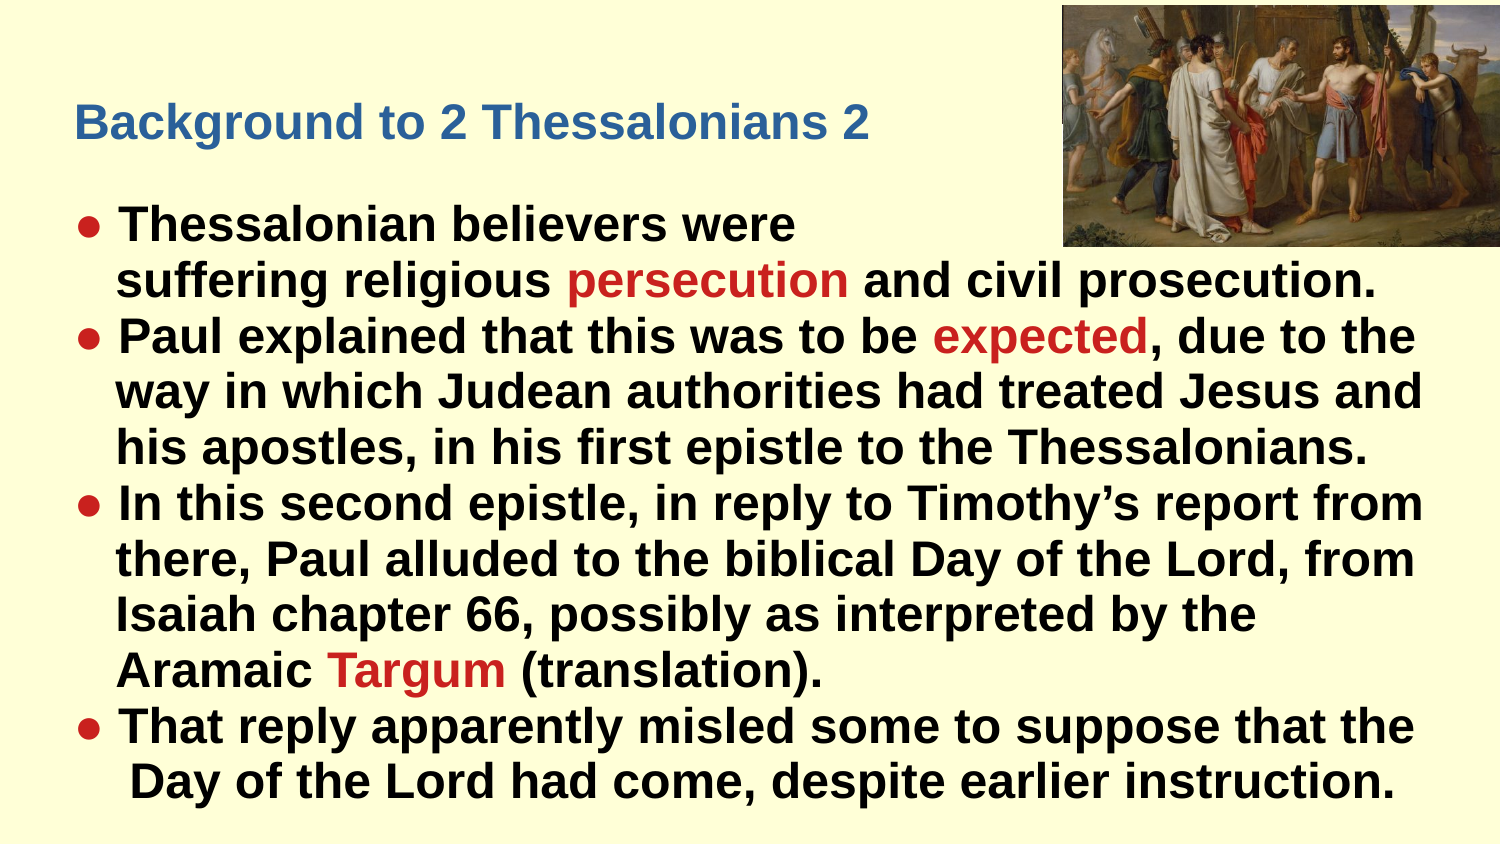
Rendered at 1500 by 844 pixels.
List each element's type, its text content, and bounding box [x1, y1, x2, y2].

picture [1062, 5, 1500, 247]
text_box Background to 2 Thessalonians 2 [59, 86, 1034, 178]
text_box ● Thessalonian believers were suffering religious persecution and civil prosecution. ● Paul explained that this was to be expected, due to the way in which Judean authorities had treated Jesus and his apostles, in his first epistle to the Thessalonians. ● In this second epistle, in reply to Timothy’s report from there, Paul alluded to the biblical Day of the Lord, from Isaiah chapter 66, possibly as interpreted by the Aramaic Targum (translation). ● That reply apparently misled some to suppose that the Day of the Lord had come, despite earlier instruction. [59, 188, 1477, 817]
